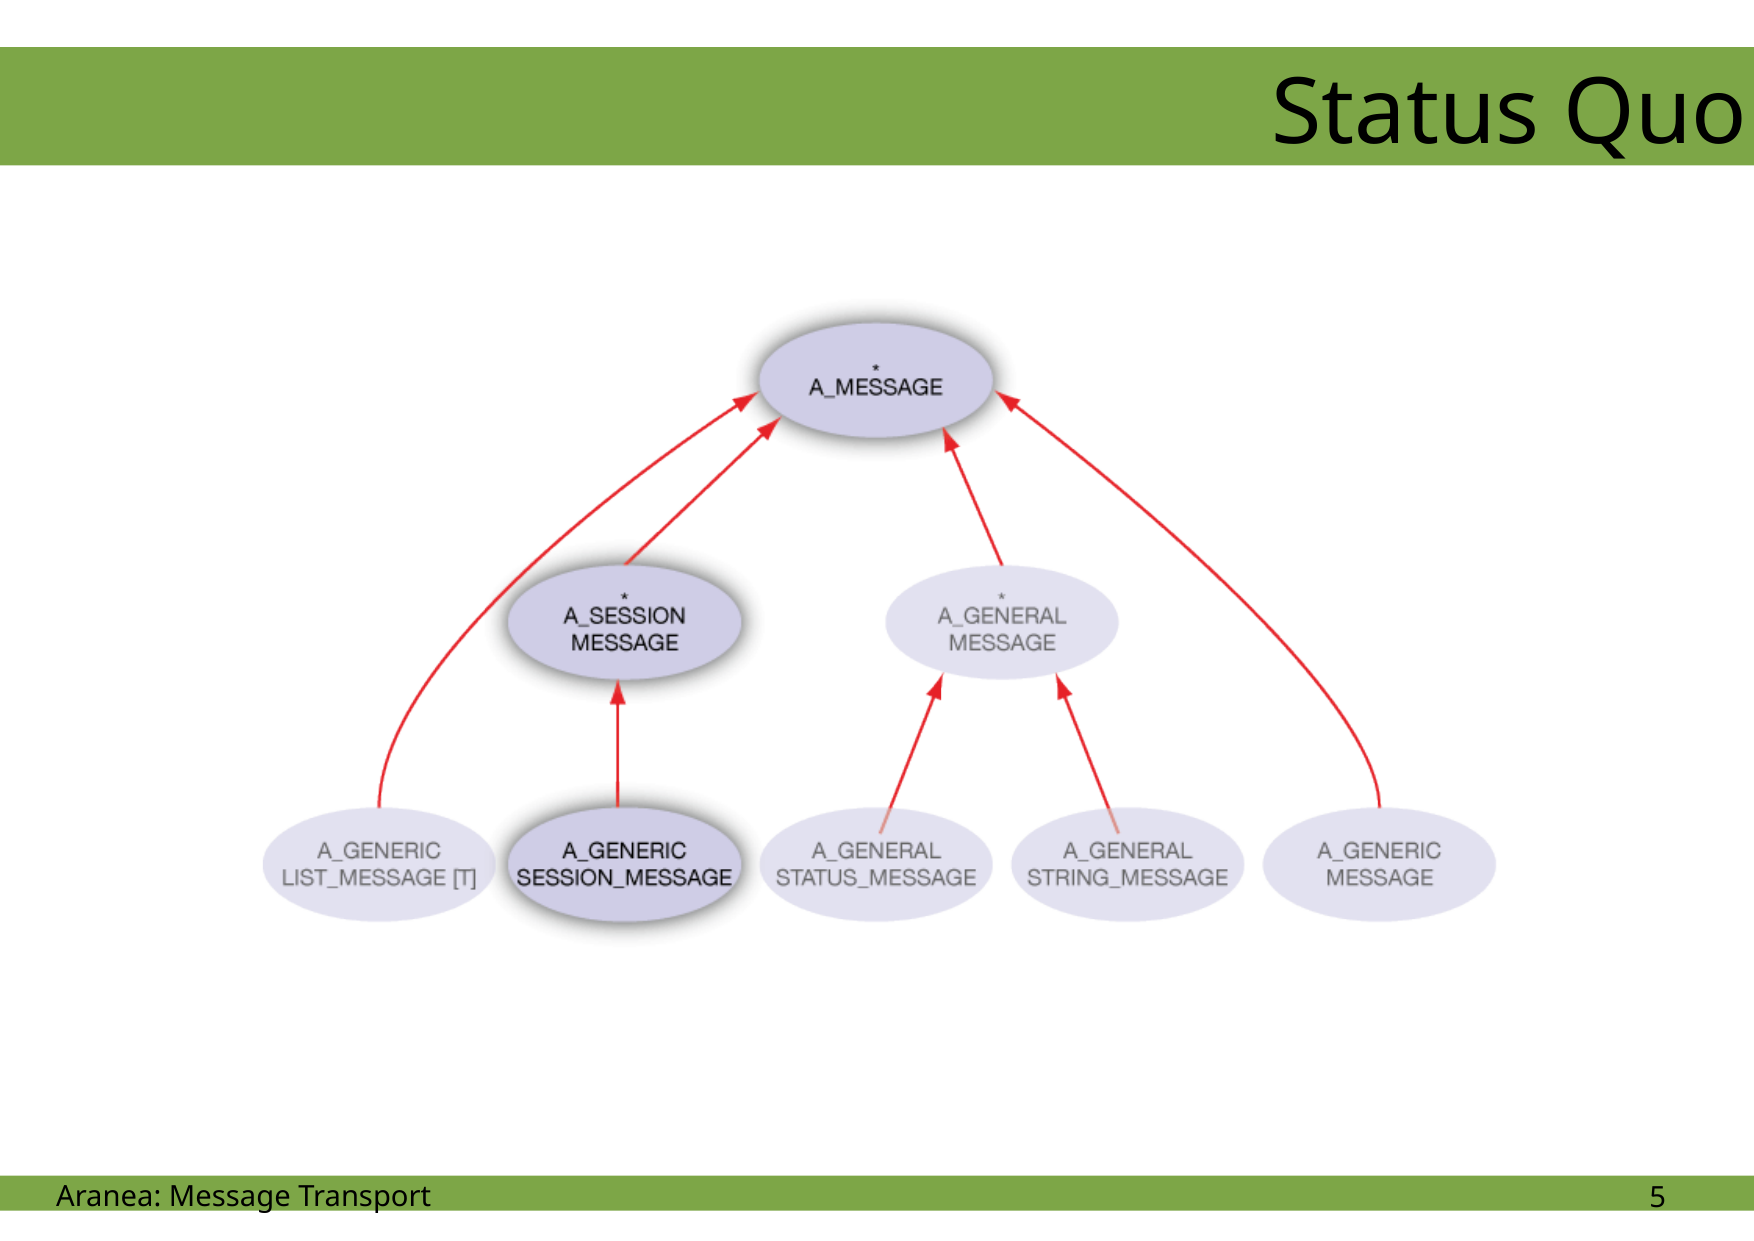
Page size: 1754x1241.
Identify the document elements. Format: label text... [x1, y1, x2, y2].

picture [252, 152, 1503, 1090]
title Status Quo [0, 54, 1748, 162]
